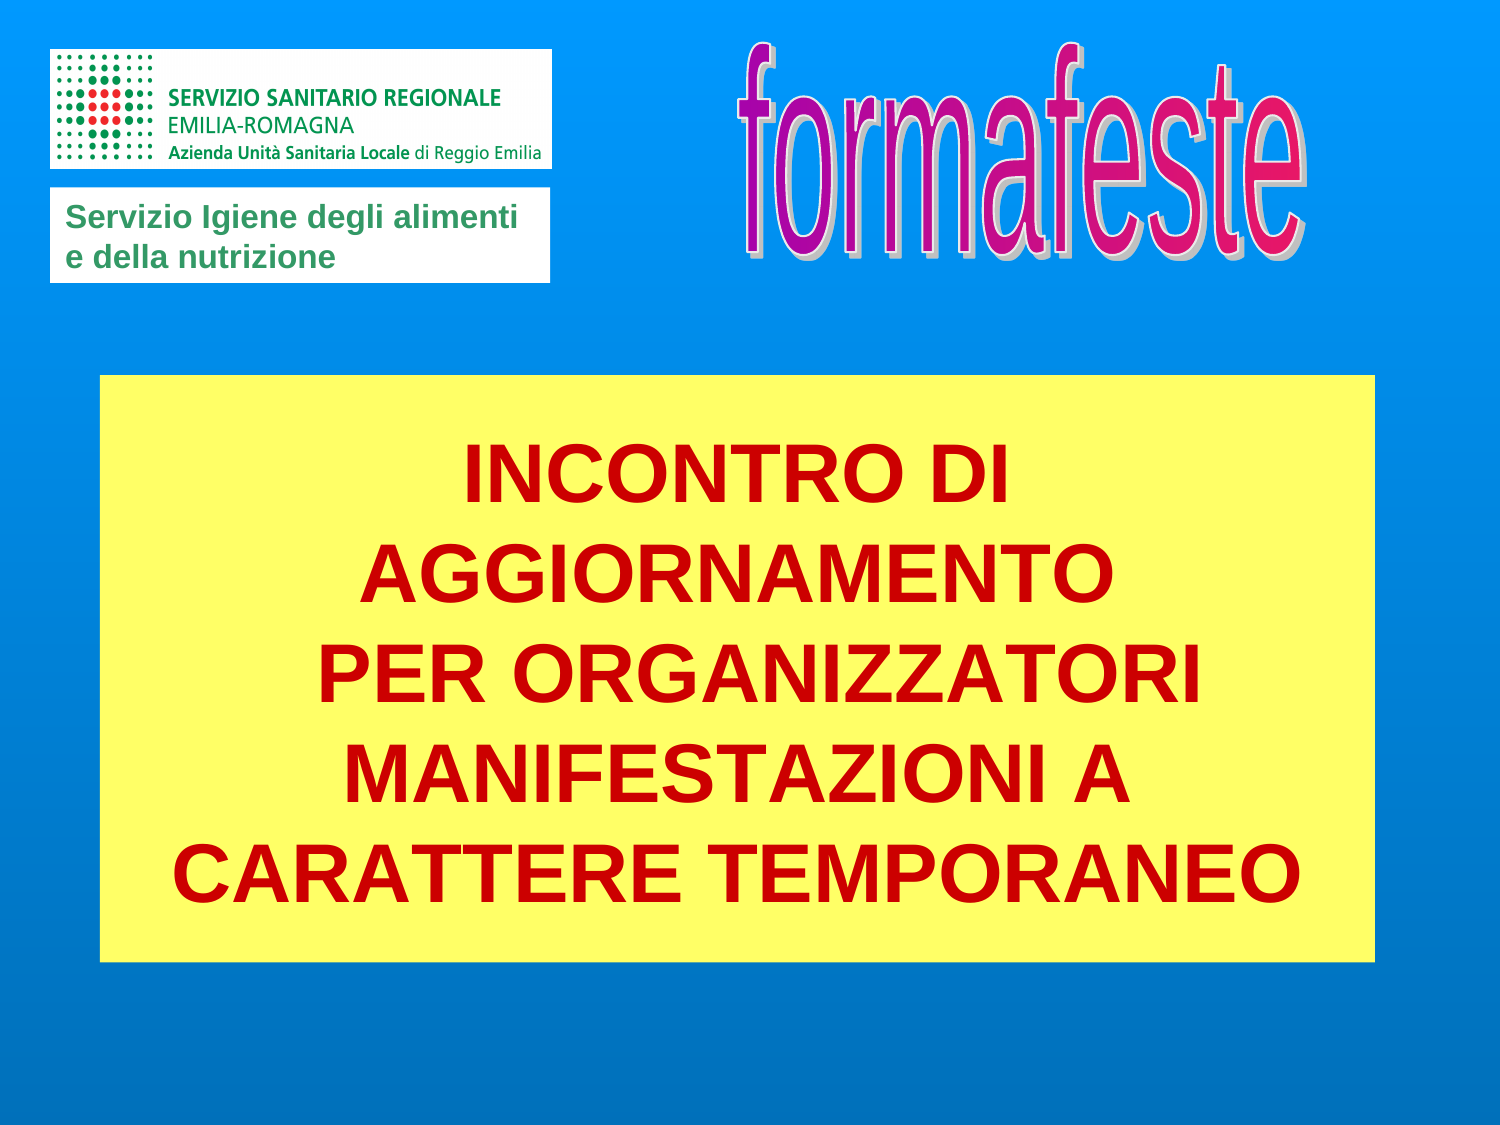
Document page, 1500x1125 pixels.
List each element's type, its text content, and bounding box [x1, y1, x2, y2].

text_box Servizio Igiene degli alimenti e della nutrizione [50, 187, 551, 283]
text_box formafeste [885, 96, 970, 253]
picture [50, 50, 552, 169]
text_box formafeste [982, 96, 1045, 256]
text_box formafeste [1083, 96, 1140, 256]
text_box formafeste [1046, 42, 1079, 253]
text_box formafeste [1207, 65, 1239, 255]
text_box formafeste [775, 96, 832, 256]
text_box formafeste [738, 42, 771, 253]
text_box formafeste [1244, 96, 1301, 256]
title INCONTRO DI AGGIORNAMENTO PER ORGANIZZATORI MANIFESTAZIONI A CARATTERE TEMPORANEO [99, 375, 1375, 963]
text_box formafeste [1148, 96, 1202, 256]
text_box formafeste [845, 96, 876, 253]
